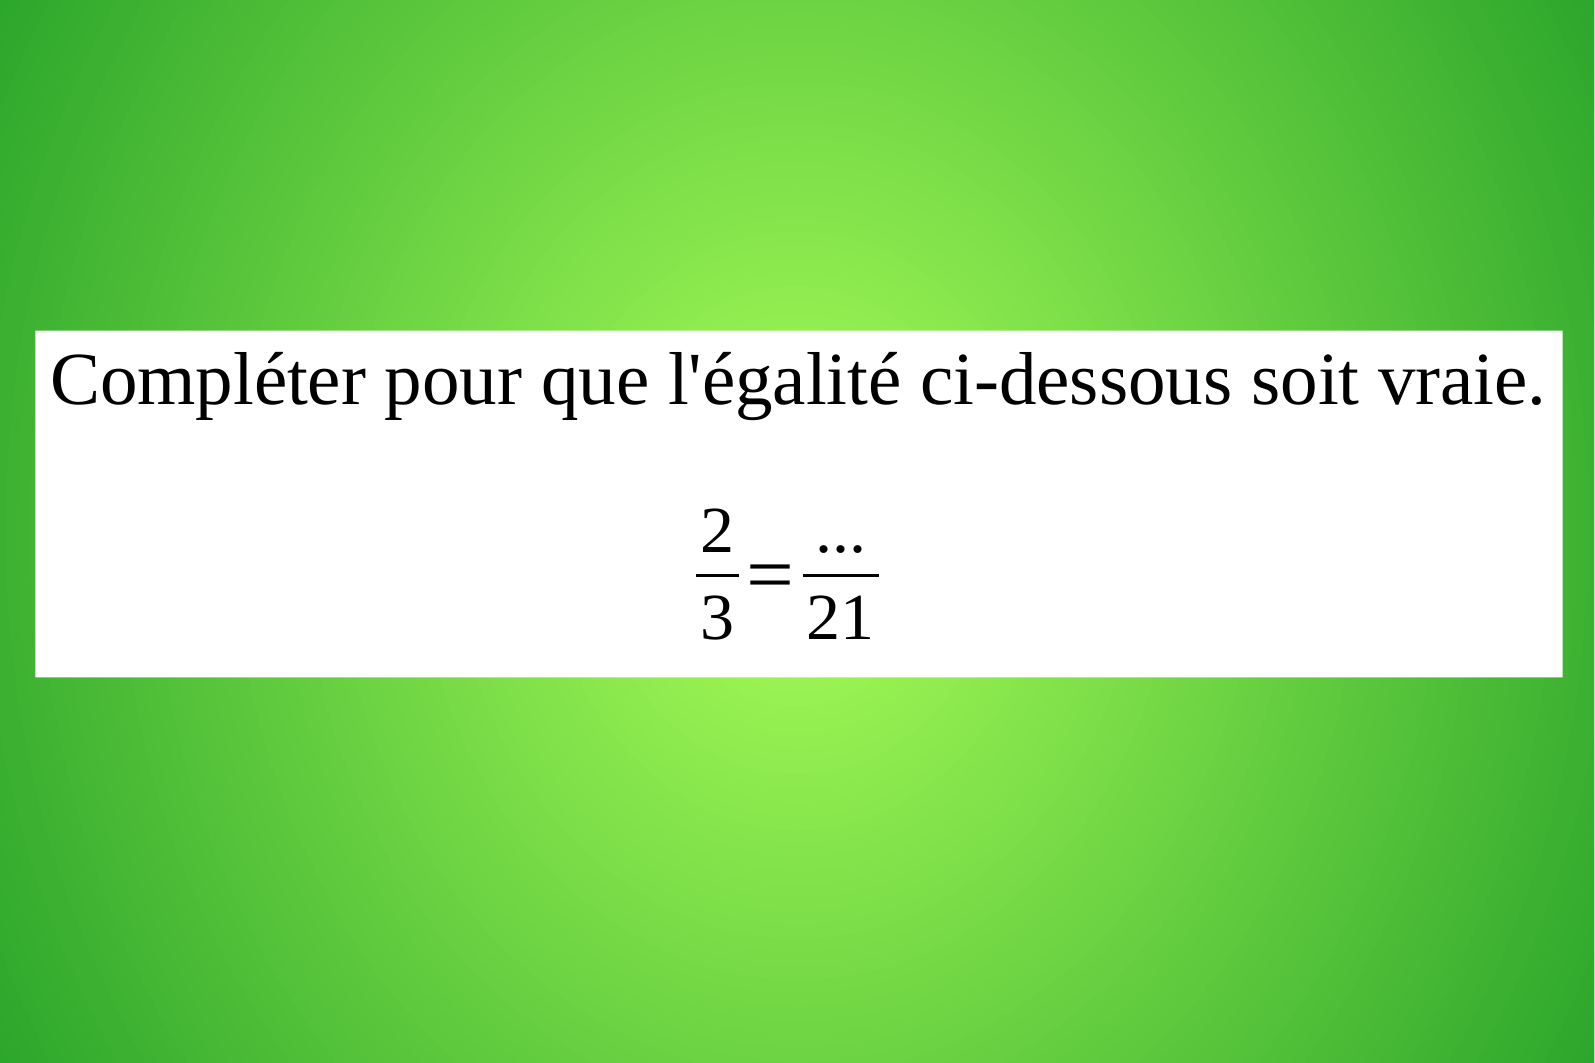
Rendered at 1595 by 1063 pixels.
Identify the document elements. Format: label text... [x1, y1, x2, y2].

text_box Compléter pour que l'égalité ci-dessous soit vraie. [35, 330, 1563, 678]
chart [675, 495, 898, 656]
picture [0, 0, 1595, 1063]
